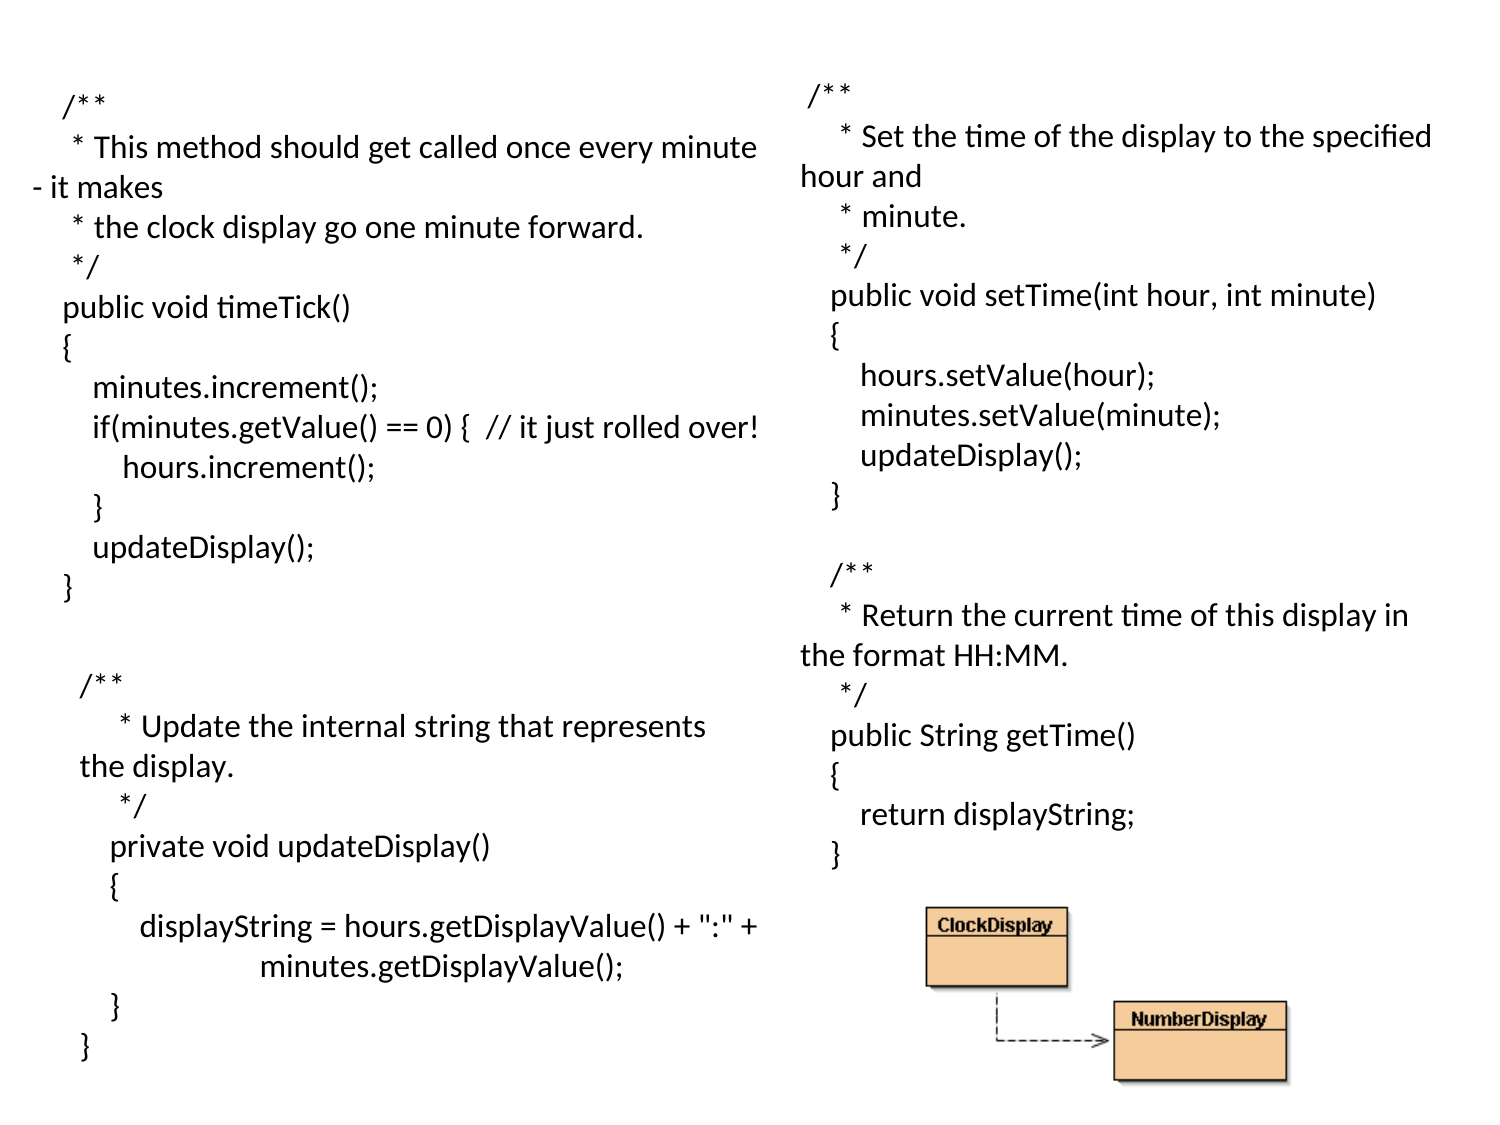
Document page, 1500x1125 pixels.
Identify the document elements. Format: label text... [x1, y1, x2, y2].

text_box /** * This method should get called once every minute - it makes * the clock display go one minute forward. */ public void timeTick() { minutes.increment(); if(minutes.getValue() == 0) { // it just rolled over! hours.increment(); } updateDisplay(); } [17, 78, 785, 613]
text_box /** * Update the internal string that represents the display. */ private void updateDisplay() { displayString = hours.getDisplayValue() + ":" + minutes.getDisplayValue(); } } [64, 656, 774, 1072]
text_box /** * Set the time of the display to the specified hour and * minute. */ public void setTime(int hour, int minute) { hours.setValue(hour); minutes.setValue(minute); updateDisplay(); } /** * Return the current time of this display in the format HH:MM. */ public String getTime() { return displayString; } [785, 66, 1459, 881]
picture [915, 893, 1328, 1106]
